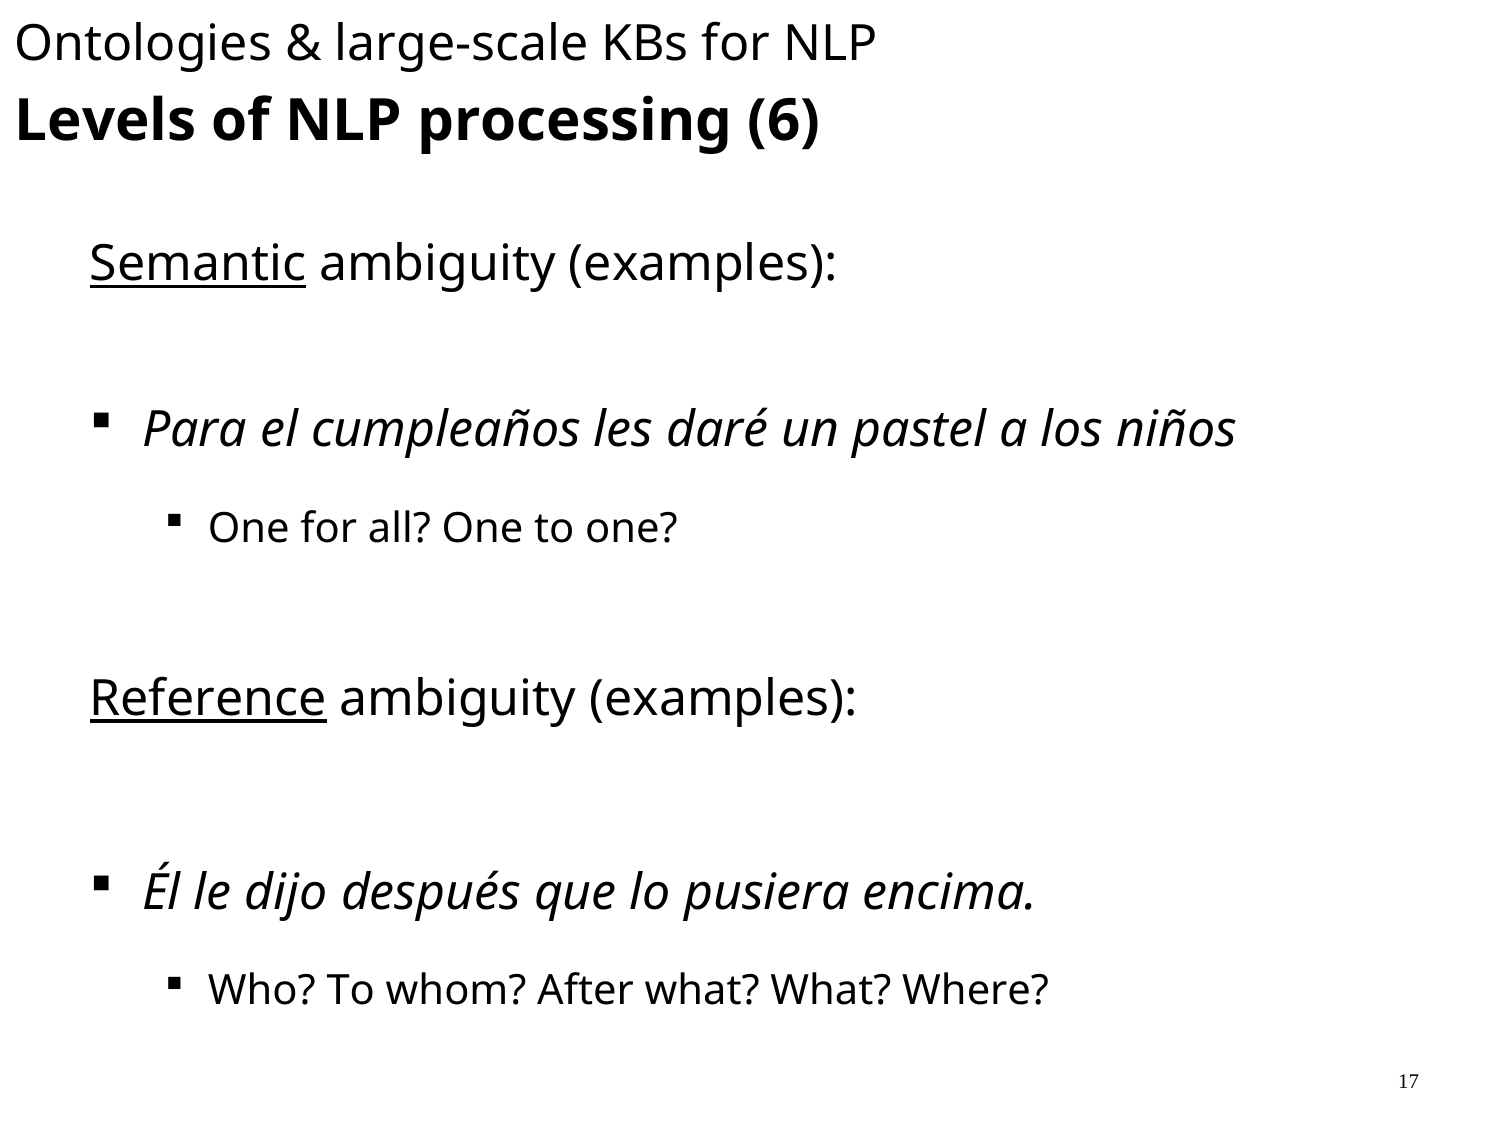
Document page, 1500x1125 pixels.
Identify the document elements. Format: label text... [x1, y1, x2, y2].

list Semantic ambiguity (examples): Para el cumpleaños les daré un pastel a los niños One for all? One to one? Reference ambiguity (examples): Él le dijo después que lo pusiera encima. Who? To whom? After what? What? Where? [75, 219, 1480, 1001]
title Ontologies & large-scale KBs for NLP Levels of NLP processing (6) [0, 0, 1500, 156]
